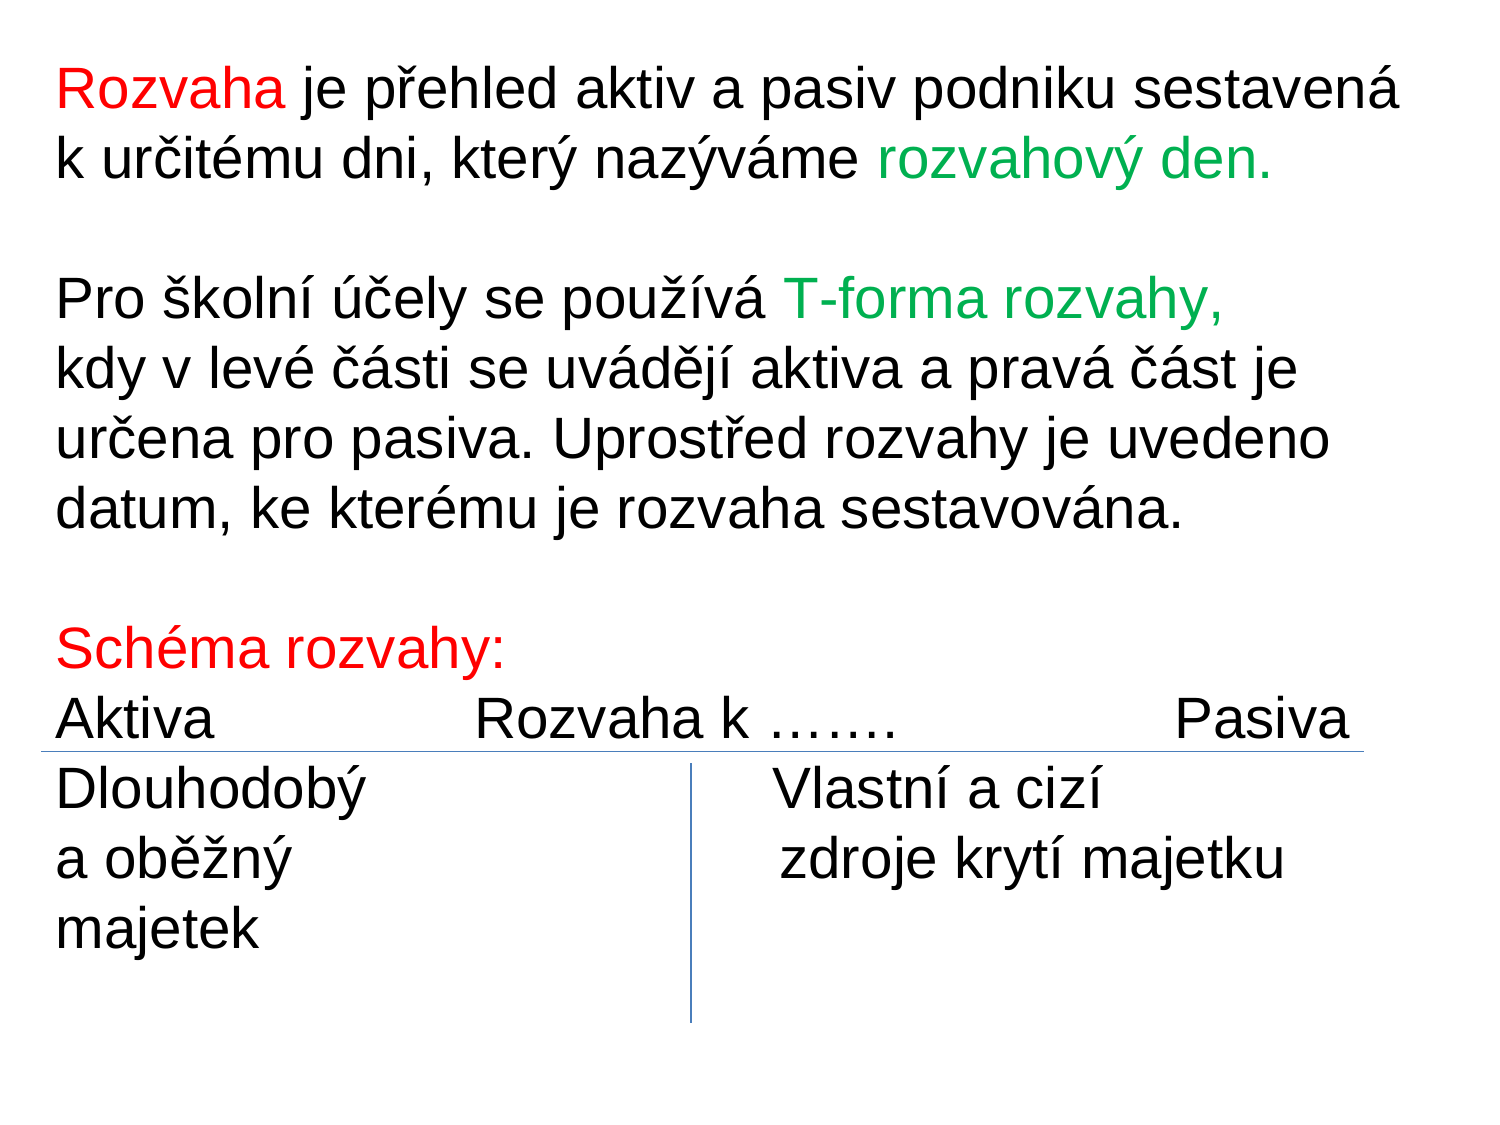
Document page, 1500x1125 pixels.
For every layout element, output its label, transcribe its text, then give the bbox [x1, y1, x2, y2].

text_box Rozvaha je přehled aktiv a pasiv podniku sestavená k určitému dni, který nazýváme rozvahový den. Pro školní účely se používá T-forma rozvahy, kdy v levé části se uvádějí aktiva a pravá část je určena pro pasiva. Uprostřed rozvahy je uvedeno datum, ke kterému je rozvaha sestavována. Schéma rozvahy: Aktiva Rozvaha k ……. Pasiva Dlouhodobý Vlastní a cizí a oběžný zdroje krytí majetku majetek [41, 42, 1459, 1108]
